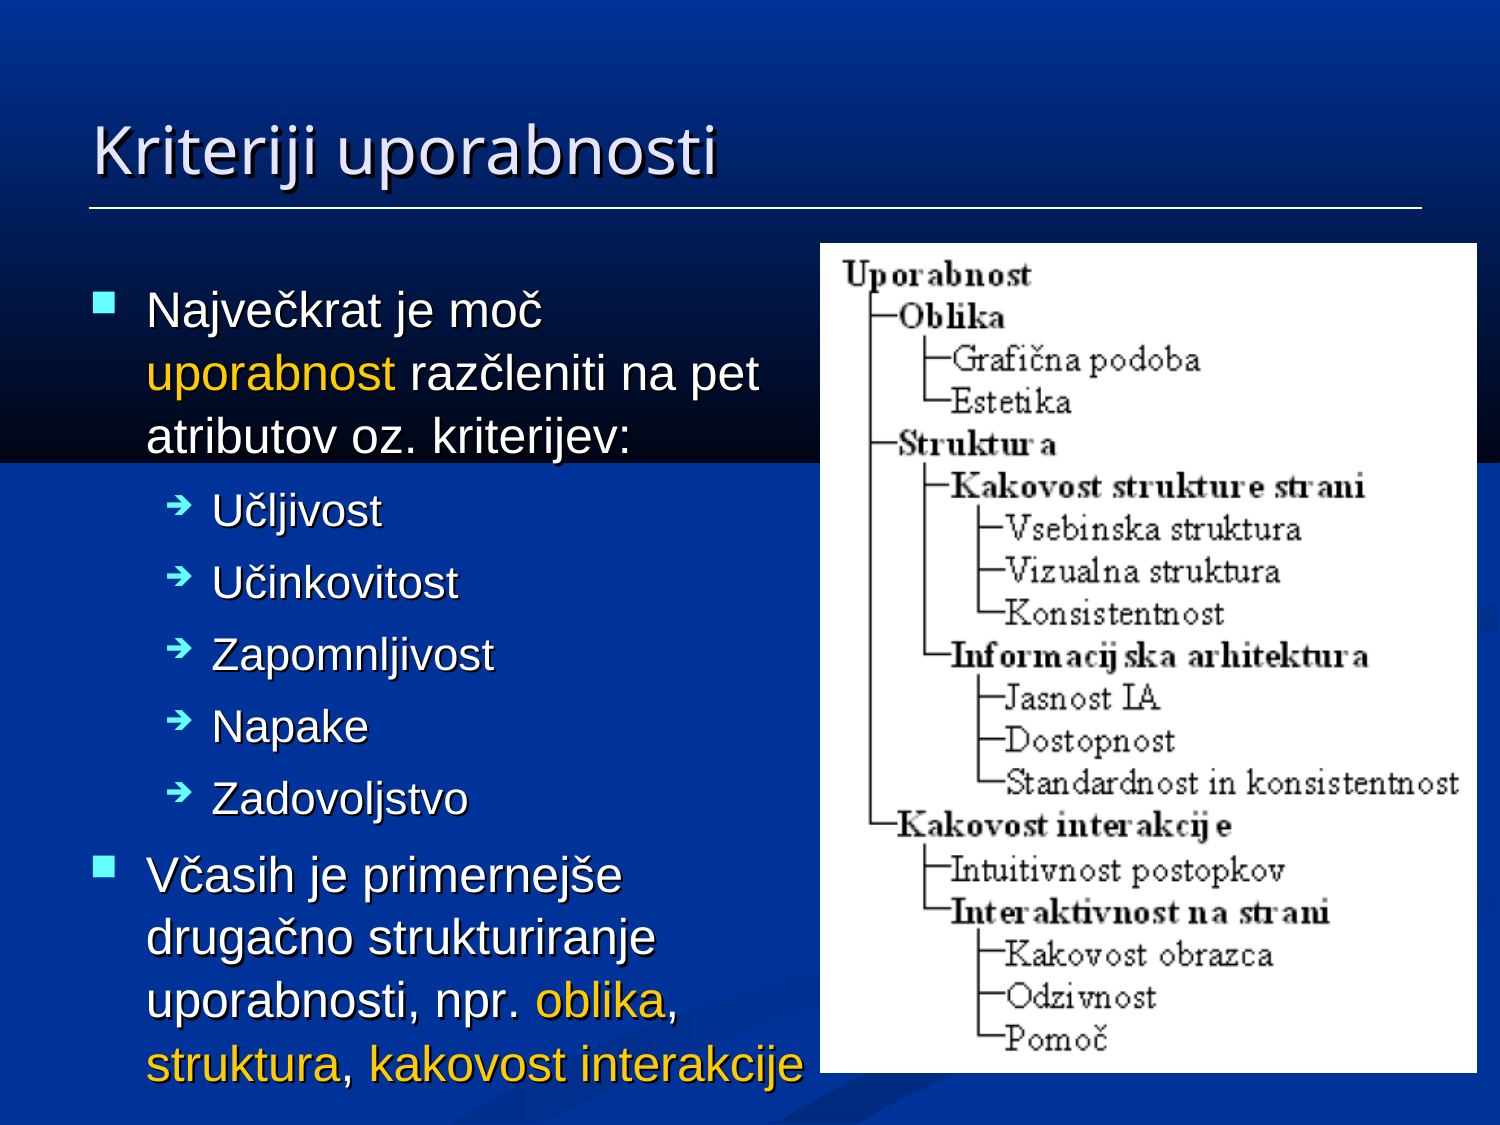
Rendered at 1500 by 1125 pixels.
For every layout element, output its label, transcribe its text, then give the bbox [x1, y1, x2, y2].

text_box Kriteriji uporabnosti [76, 54, 1352, 242]
picture [820, 243, 1478, 1073]
text_box Največkrat je moč uporabnost razčleniti na pet atributov oz. kriterijev: Učljivost Učinkovitost Zapomnljivost Napake Zadovoljstvo Včasih je primernejše drugačno strukturiranje uporabnosti, npr. oblika, struktura, kakovost interakcije [74, 267, 821, 1083]
